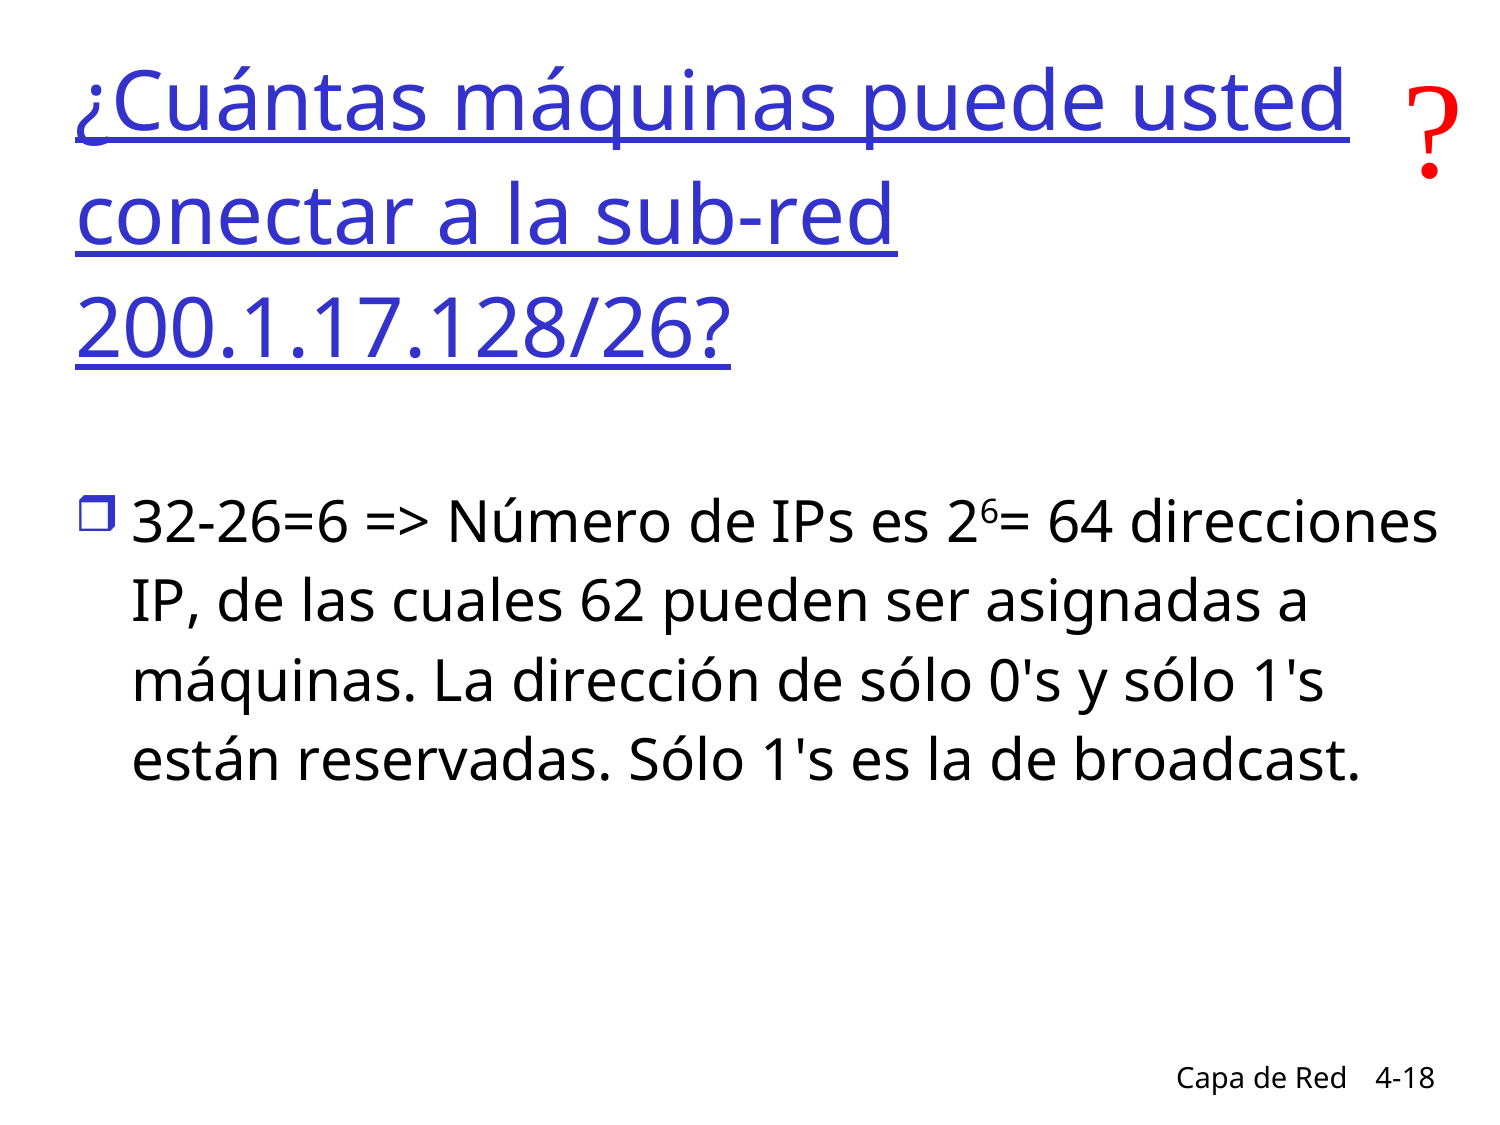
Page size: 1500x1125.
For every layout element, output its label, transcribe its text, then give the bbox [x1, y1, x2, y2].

list 32-26=6 => Número de IPs es 26= 64 direcciones IP, de las cuales 62 pueden ser asignadas a máquinas. La dirección de sólo 0's y sólo 1's están reservadas. Sólo 1's es la de broadcast. [75, 480, 1463, 1014]
title ¿Cuántas máquinas puede usted conectar a la sub-red 200.1.17.128/26? [75, 74, 1387, 350]
text_box ? [1387, 32, 1479, 521]
